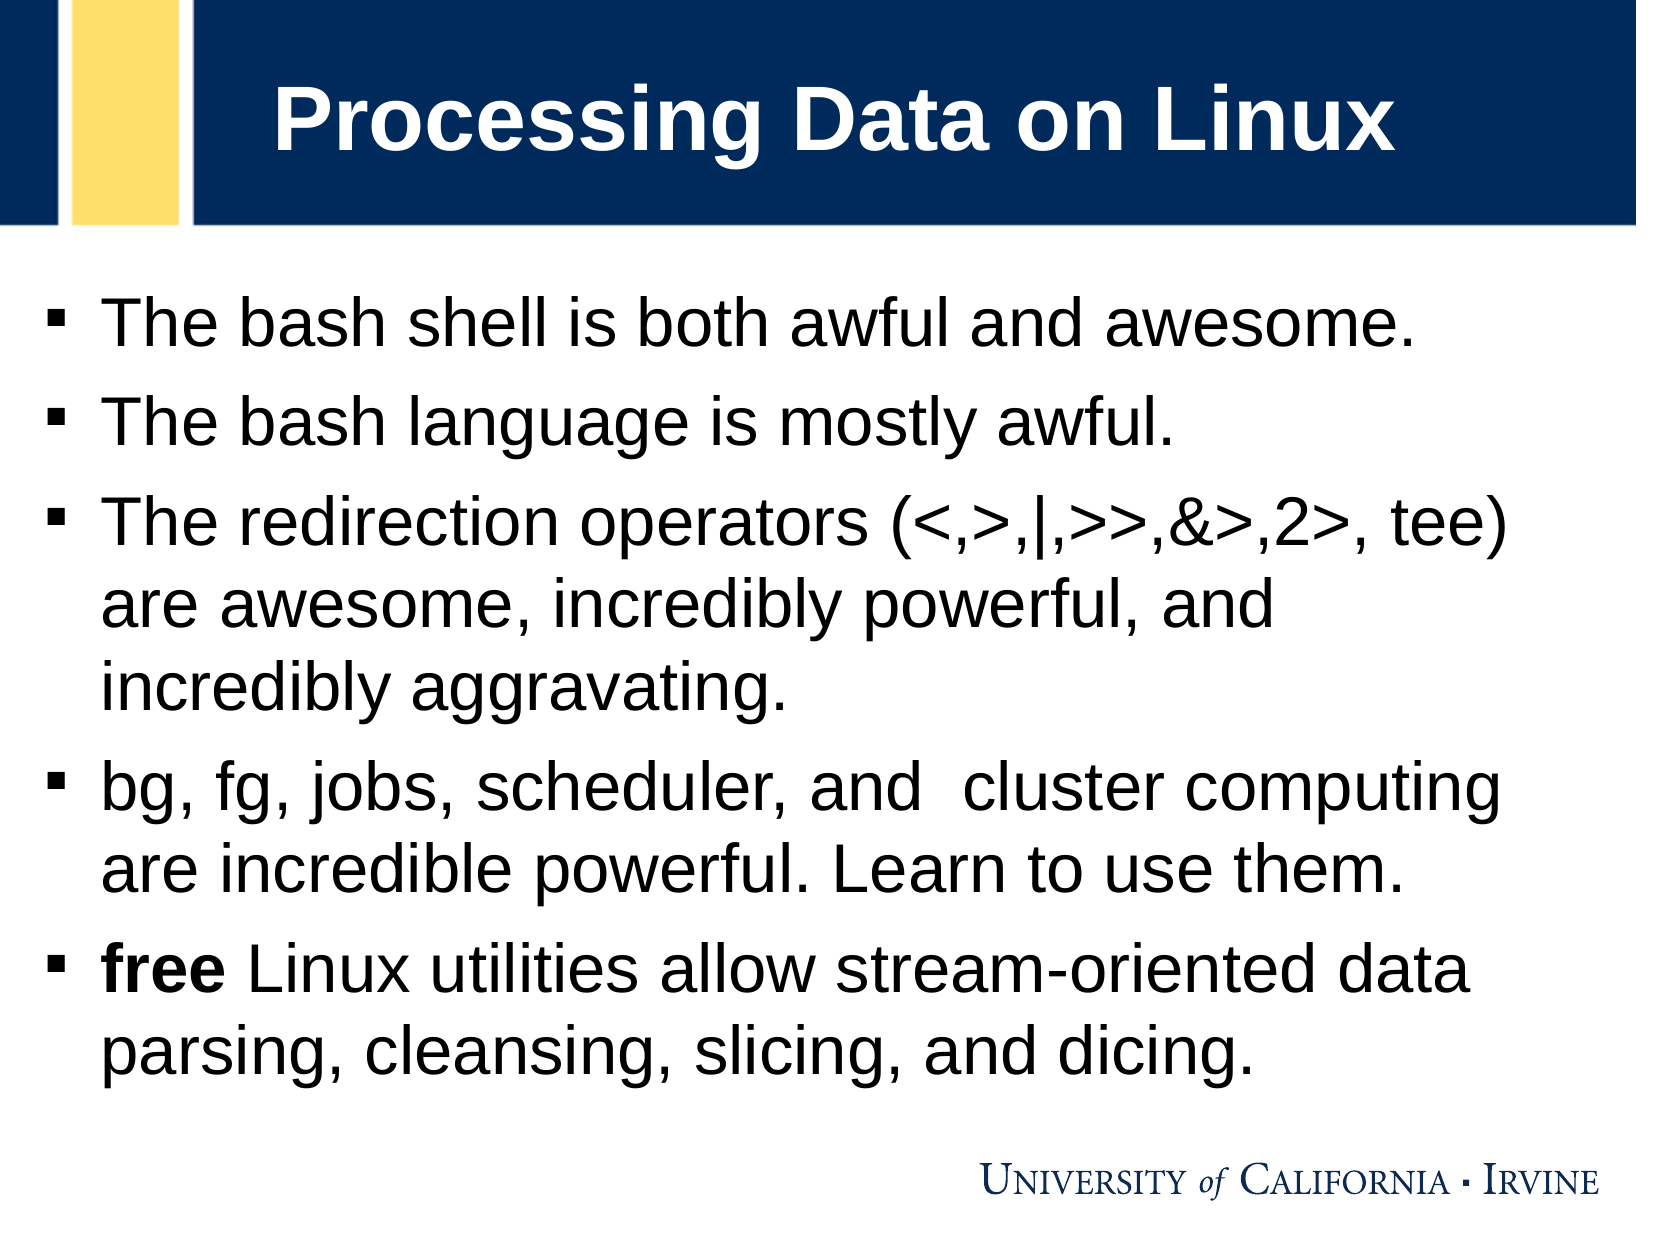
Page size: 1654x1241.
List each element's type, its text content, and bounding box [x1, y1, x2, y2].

title Processing Data on Linux [257, 0, 1654, 228]
picture [0, 0, 1636, 1241]
subtitle [39, 268, 1615, 1130]
text_box The bash shell is both awful and awesome. The bash language is mostly awful. The redirection operators (<,>,|,>>,&>,2>, tee) are awesome, incredibly powerful, and incredibly aggravating. bg, fg, jobs, scheduler, and cluster computing are incredible powerful. Learn to use them. free Linux utilities allow stream-oriented data parsing, cleansing, slicing, and dicing. [15, 270, 1591, 1216]
